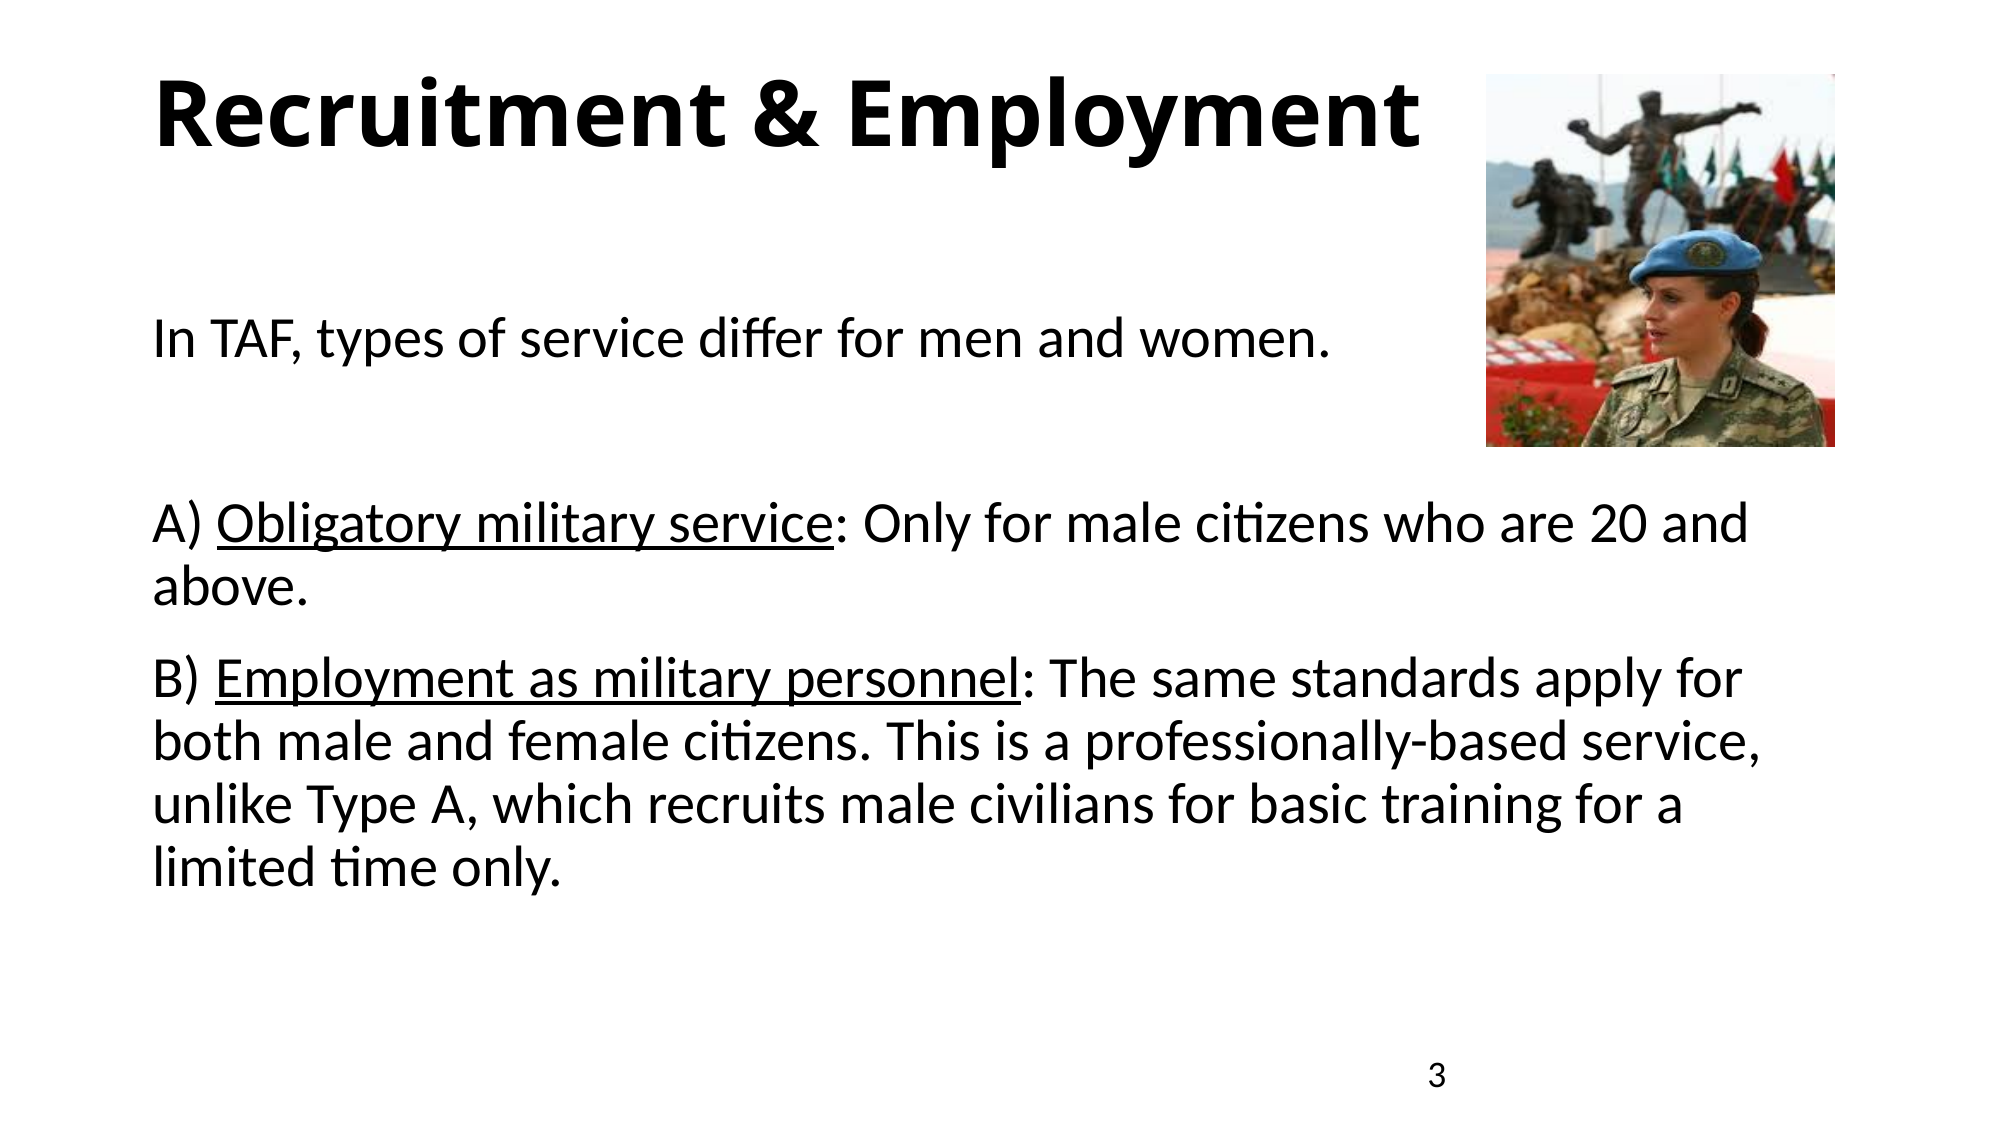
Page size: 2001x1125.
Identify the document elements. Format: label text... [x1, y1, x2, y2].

title Recruitment & Employment [137, 59, 1863, 278]
slide_number <number> [1412, 1042, 1863, 1103]
picture [1486, 74, 1835, 447]
list In TAF, types of service differ for men and women. A) Obligatory military service: Only for male citizens who are 20 and above. B) Employment as military personnel: The same standards apply for both male and female citizens. This is a professionally-based service, unlike Type A, which recruits male civilians for basic training for a limited time only. [137, 299, 1863, 1014]
